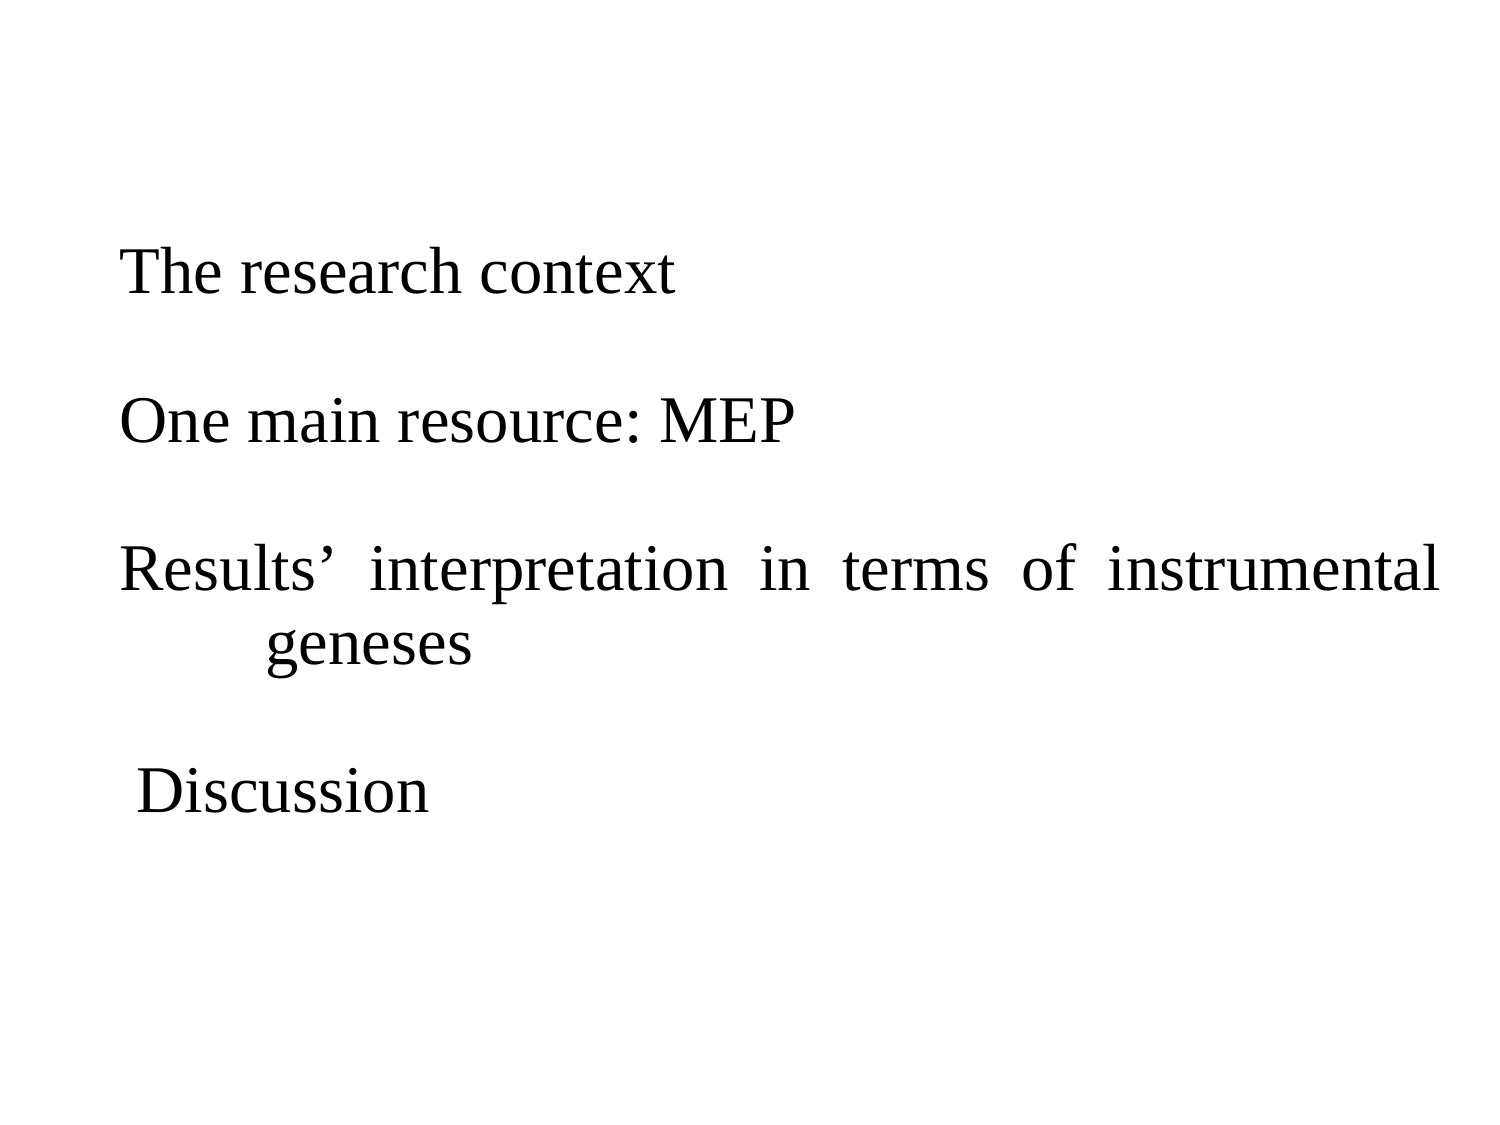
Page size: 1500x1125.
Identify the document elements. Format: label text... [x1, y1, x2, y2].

text_box The research context One main resource: MEP Results’ interpretation in terms of instrumental geneses Discussion [74, 226, 1459, 835]
